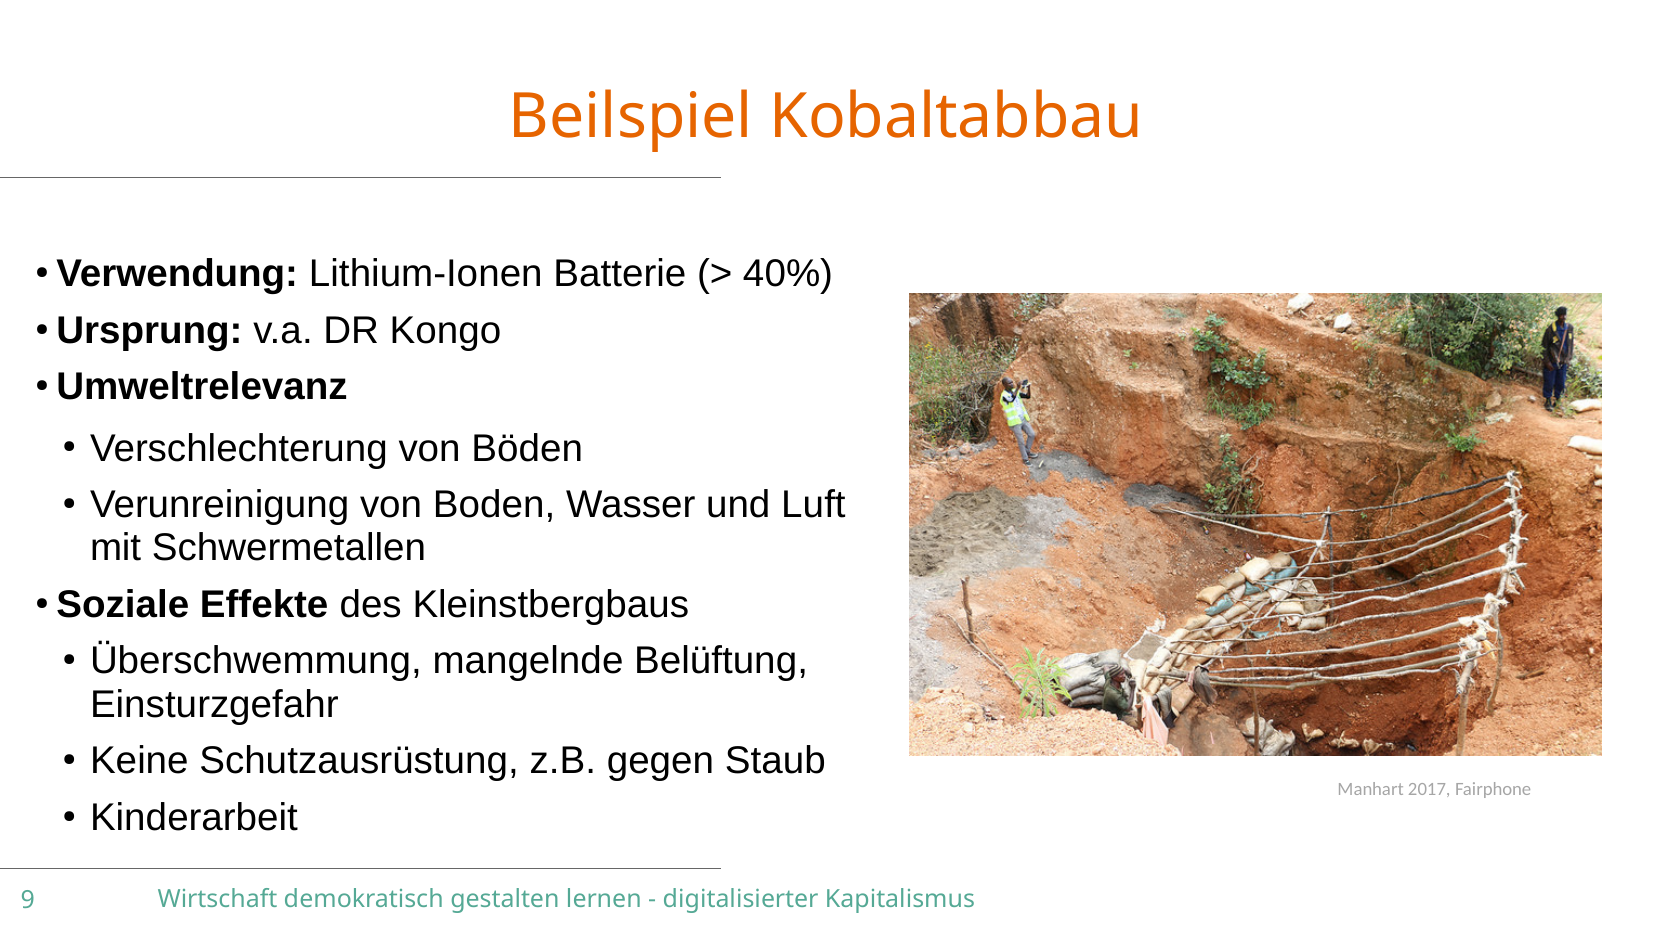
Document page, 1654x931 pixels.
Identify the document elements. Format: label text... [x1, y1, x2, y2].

list Verwendung: Lithium-Ionen Batterie (> 40%) Ursprung: v.a. DR Kongo Umweltrelevanz Verschlechterung von Böden Verunreinigung von Boden, Wasser und Luft mit Schwermetallen Soziale Effekte des Kleinstbergbaus Überschwemmung, mangelnde Belüftung, Einsturzgefahr Keine Schutzausrüstung, z.B. gegen Staub Kinderarbeit [35, 251, 898, 839]
text_box Manhart 2017, Fairphone [1322, 773, 1654, 821]
title Beilspiel Kobaltabbau [82, 70, 1571, 144]
picture [909, 293, 1602, 756]
